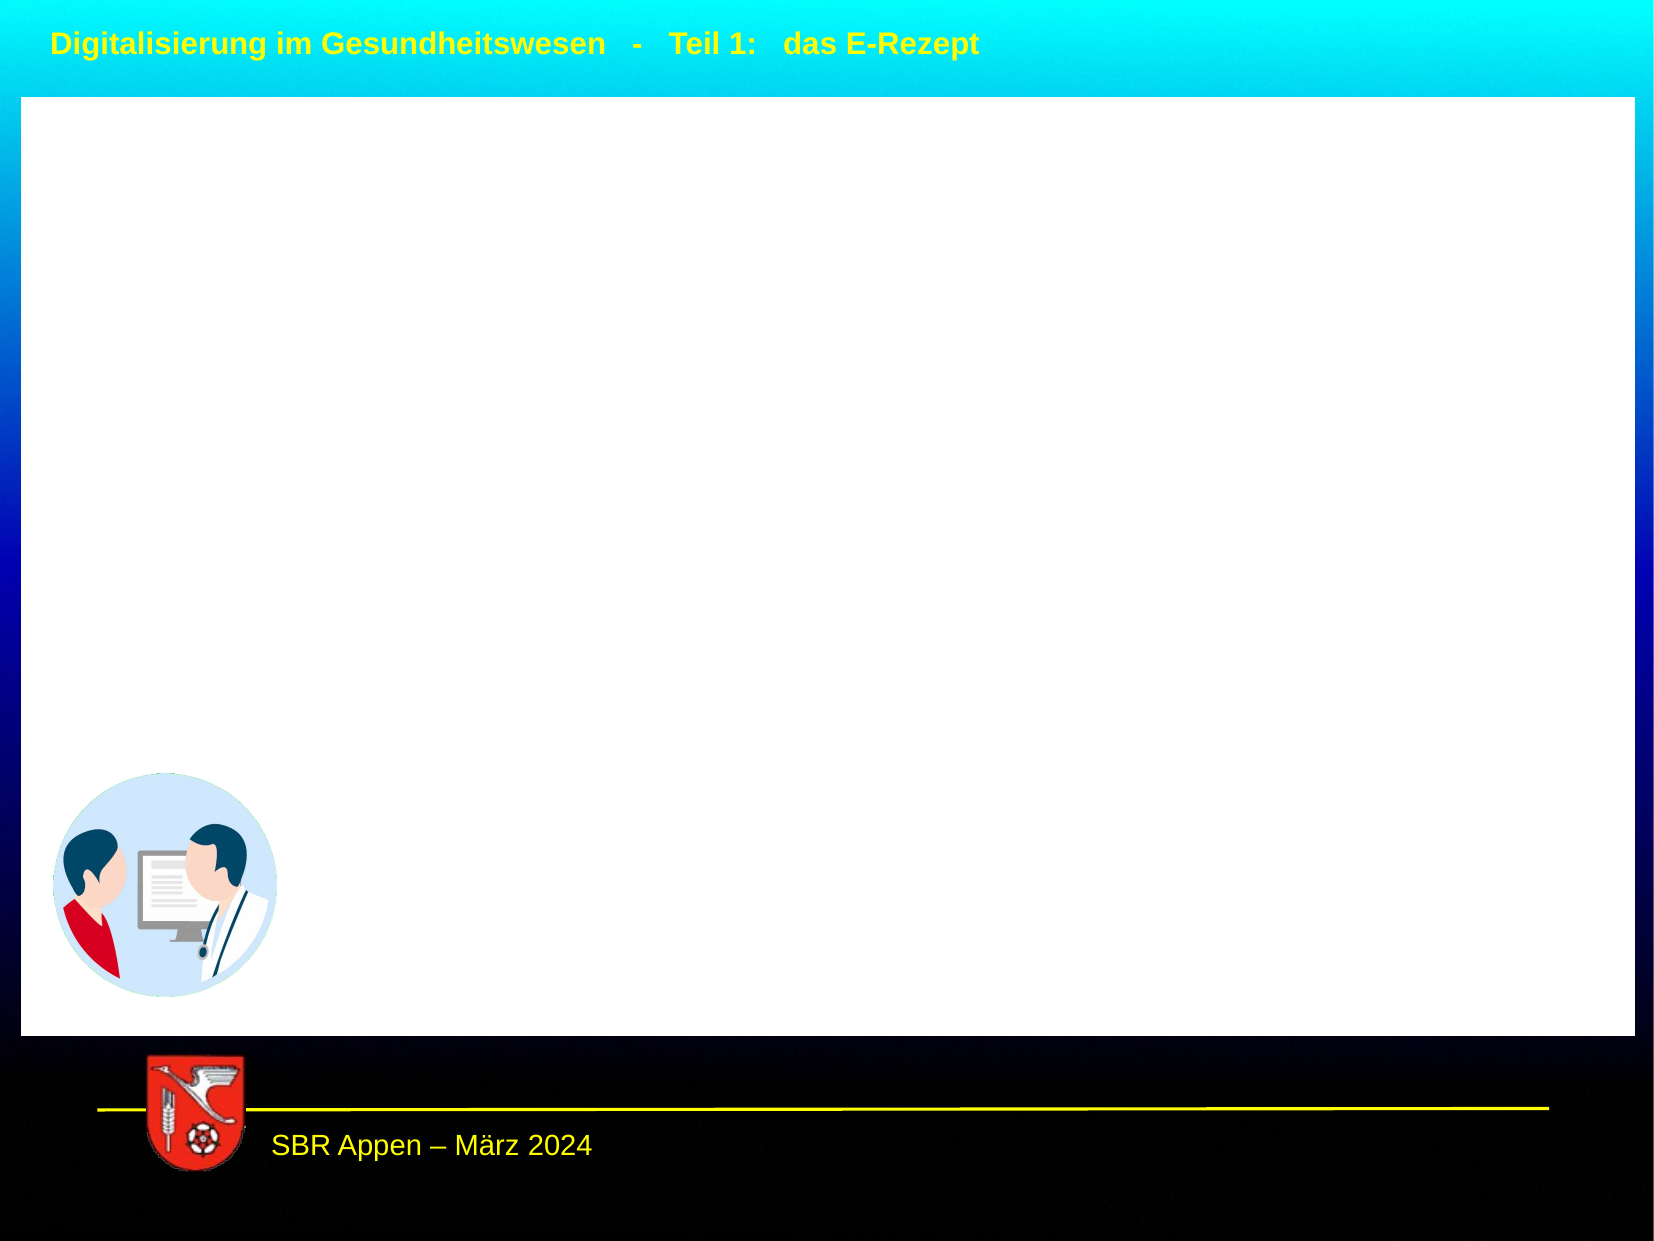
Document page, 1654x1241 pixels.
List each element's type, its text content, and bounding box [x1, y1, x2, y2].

picture [0, 0, 1654, 1241]
text_box SBR Appen – März 2024 [256, 1121, 760, 1170]
text_box Digitalisierung im Gesundheitswesen - Teil 1: das E-Rezept [35, 19, 1049, 71]
